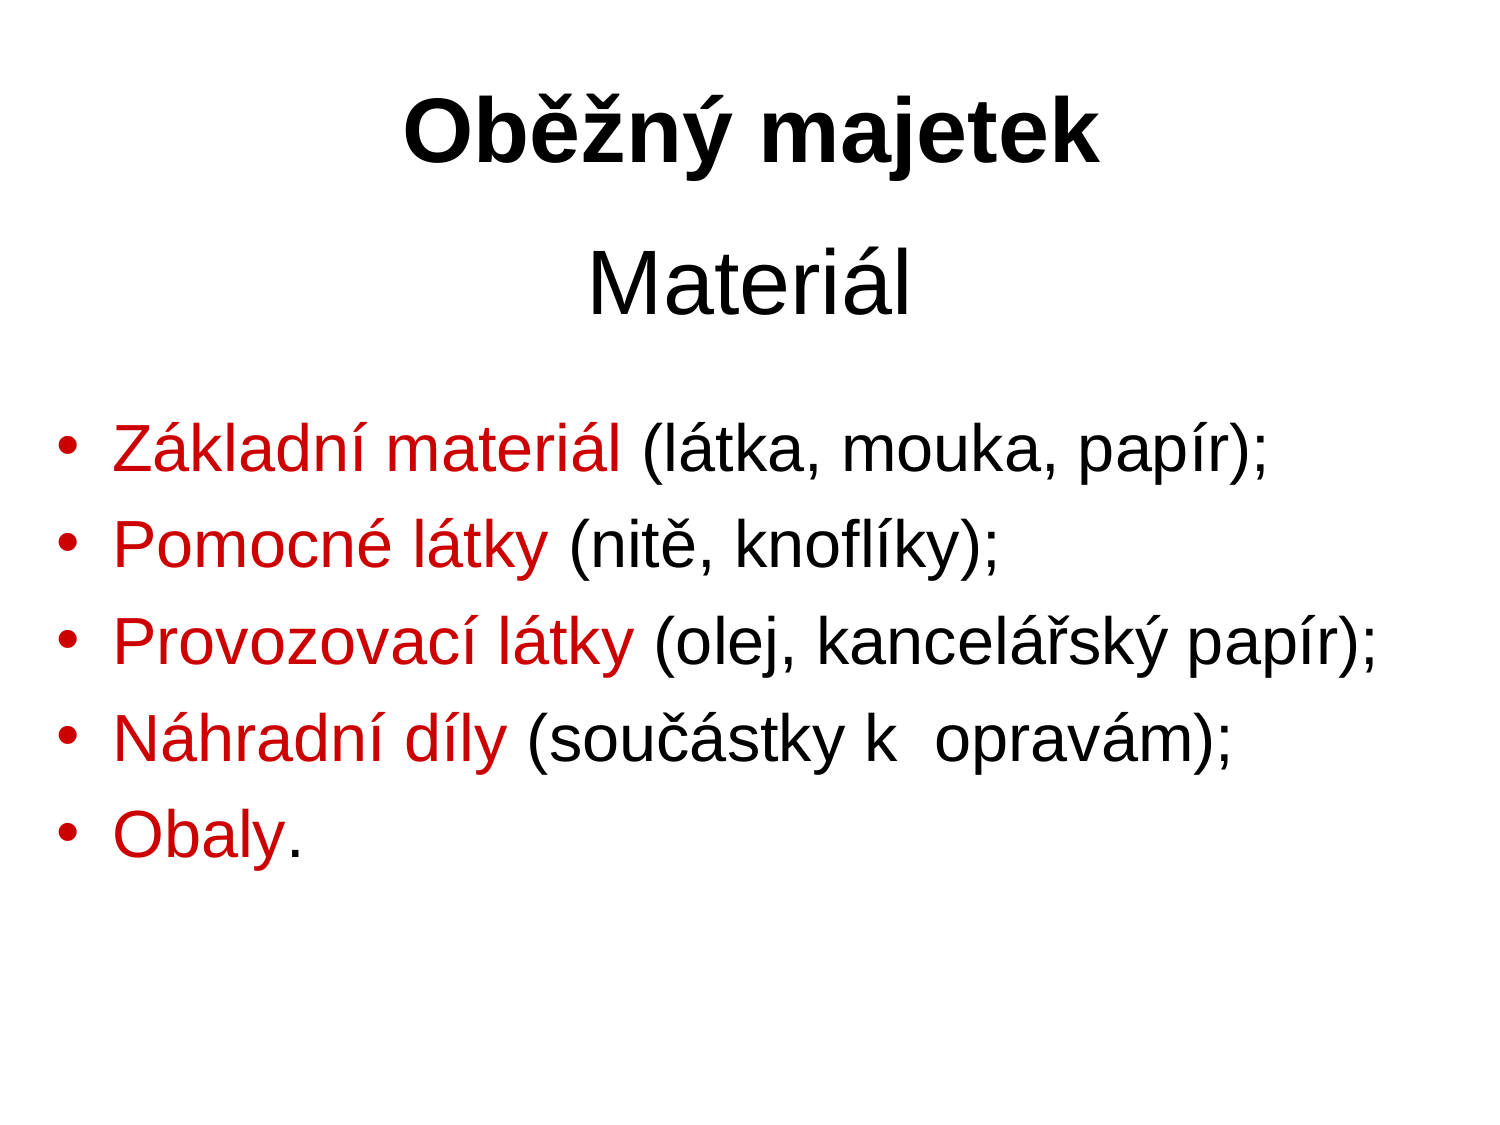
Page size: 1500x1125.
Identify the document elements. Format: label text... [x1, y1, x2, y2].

title Materiál [75, 184, 1426, 373]
text_box Oběžný majetek [76, 66, 1427, 185]
list Základní materiál (látka, mouka, papír); Pomocné látky (nitě, knoflíky); Provozovací látky (olej, kancelářský papír); Náhradní díly (součástky k opravám); Obaly. [41, 397, 1459, 1005]
